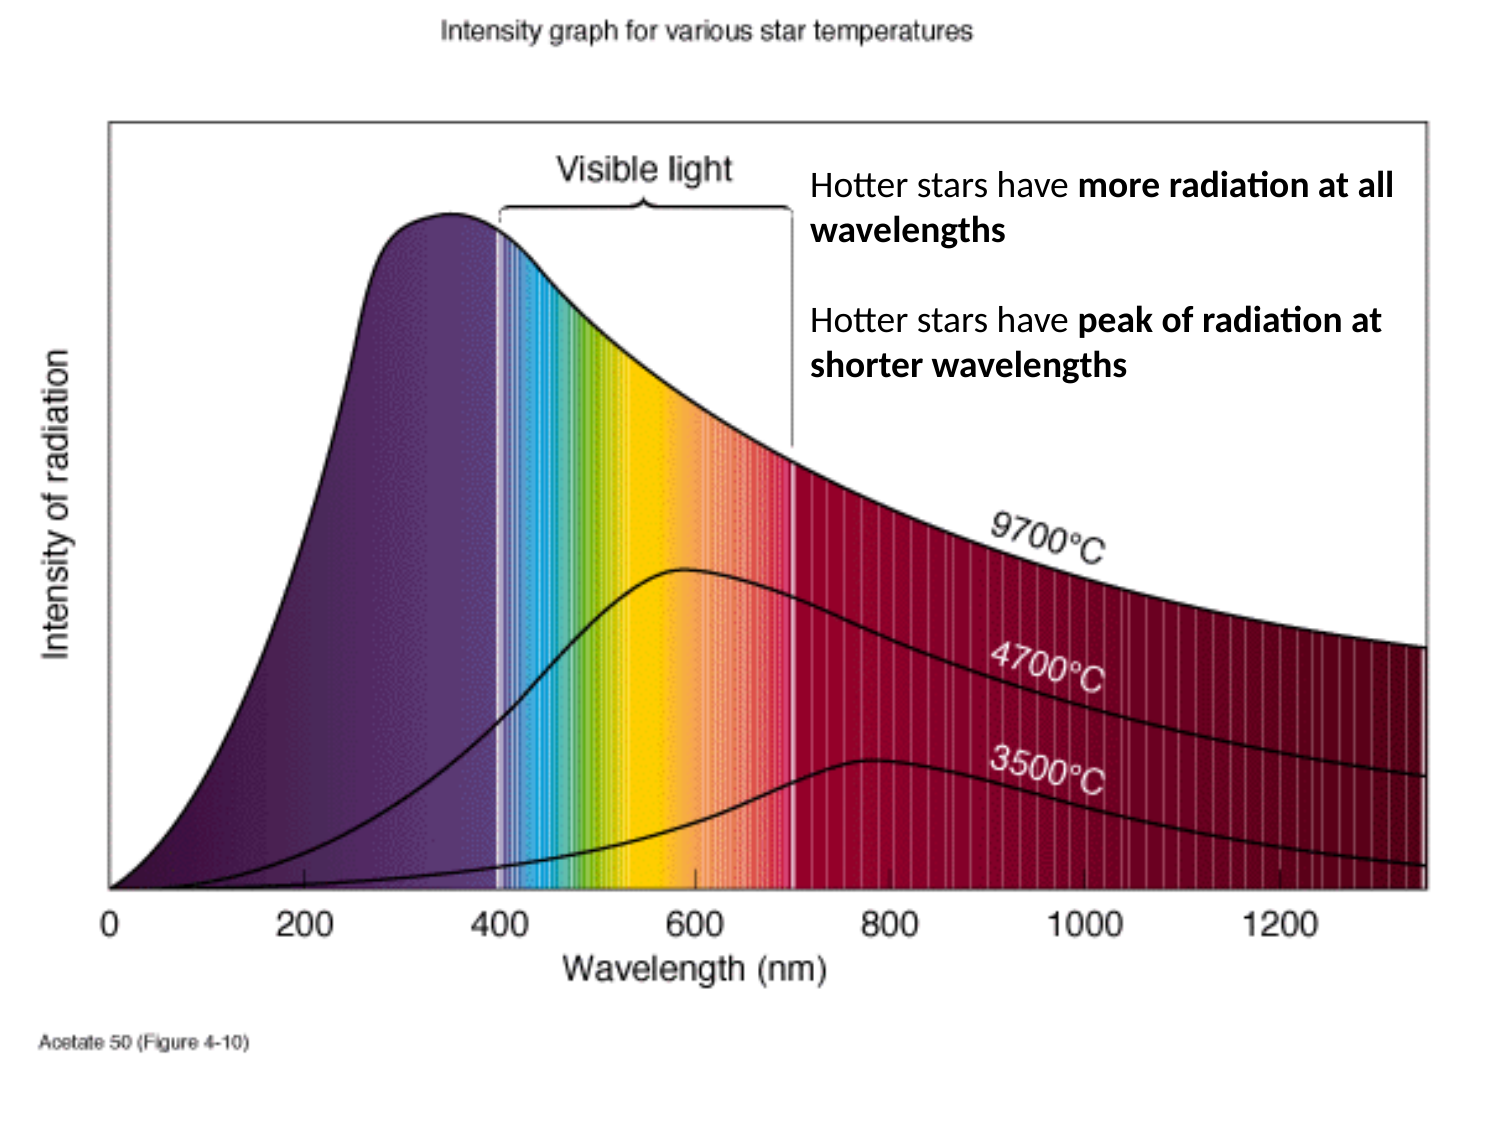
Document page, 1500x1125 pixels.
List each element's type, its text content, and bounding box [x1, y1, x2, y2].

text_box Hotter stars have more radiation at all wavelengths Hotter stars have peak of radiation at shorter wavelengths [795, 152, 1441, 393]
picture [0, 0, 1500, 1125]
